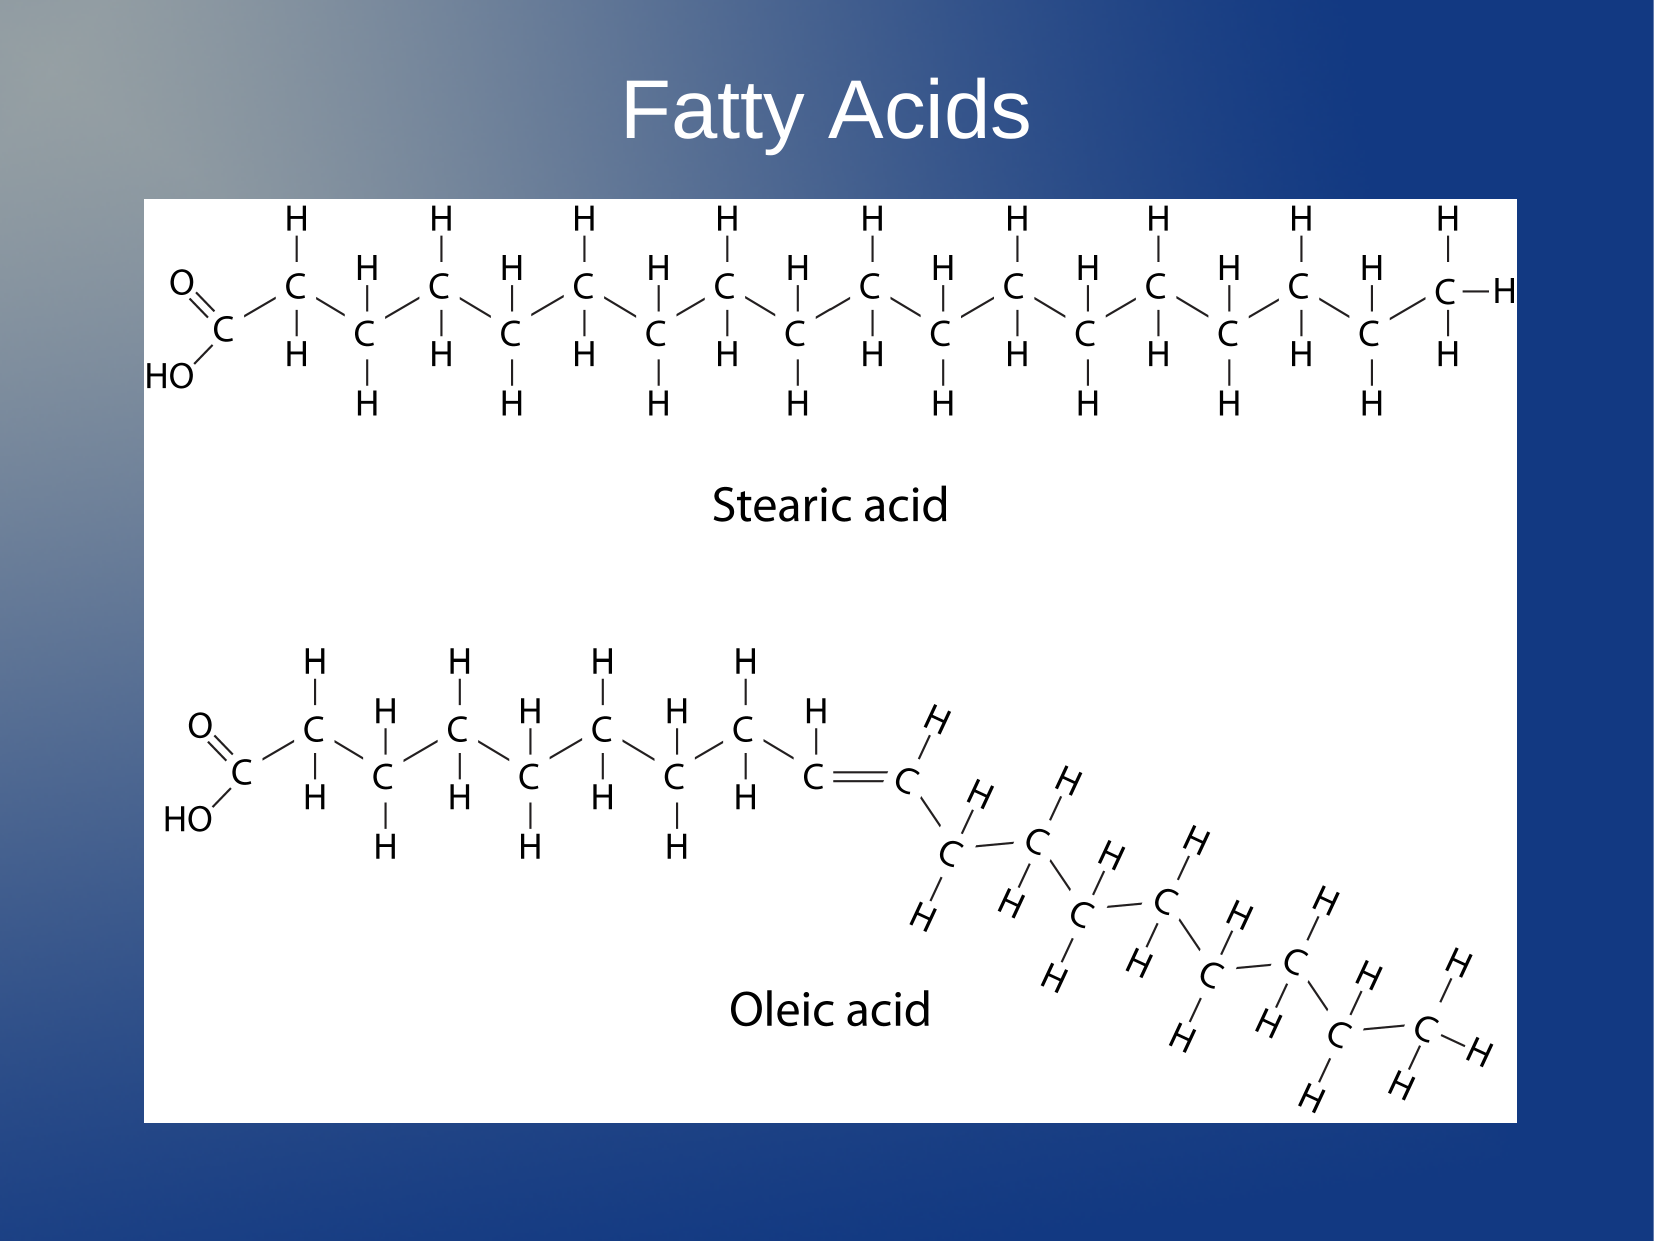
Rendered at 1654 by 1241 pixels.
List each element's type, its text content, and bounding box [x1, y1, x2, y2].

title Fatty Acids [82, 39, 1571, 181]
picture [0, 0, 1654, 1241]
